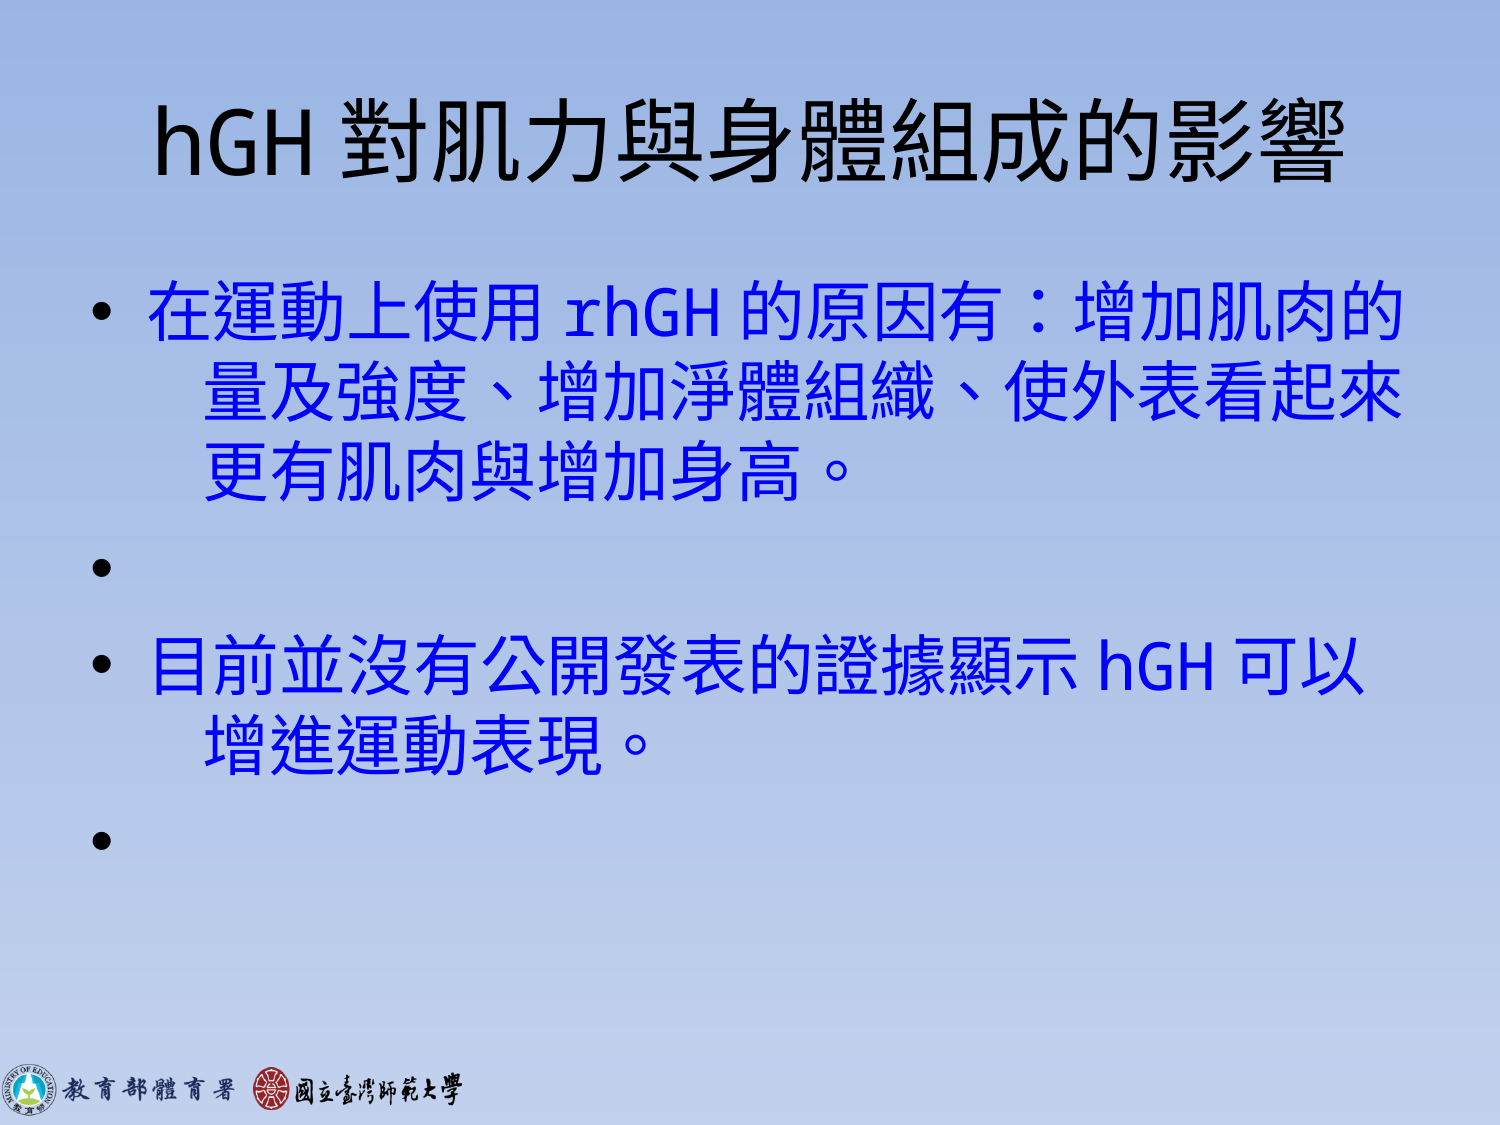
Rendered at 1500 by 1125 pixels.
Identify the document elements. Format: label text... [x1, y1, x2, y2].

title hGH對肌力與身體組成的影響 [75, 45, 1426, 233]
list 在運動上使用rhGH的原因有：增加肌肉的量及強度、增加淨體組織、使外表看起來更有肌肉與增加身高。 目前並沒有公開發表的證據顯示hGH可以增進運動表現。 [75, 262, 1426, 1005]
